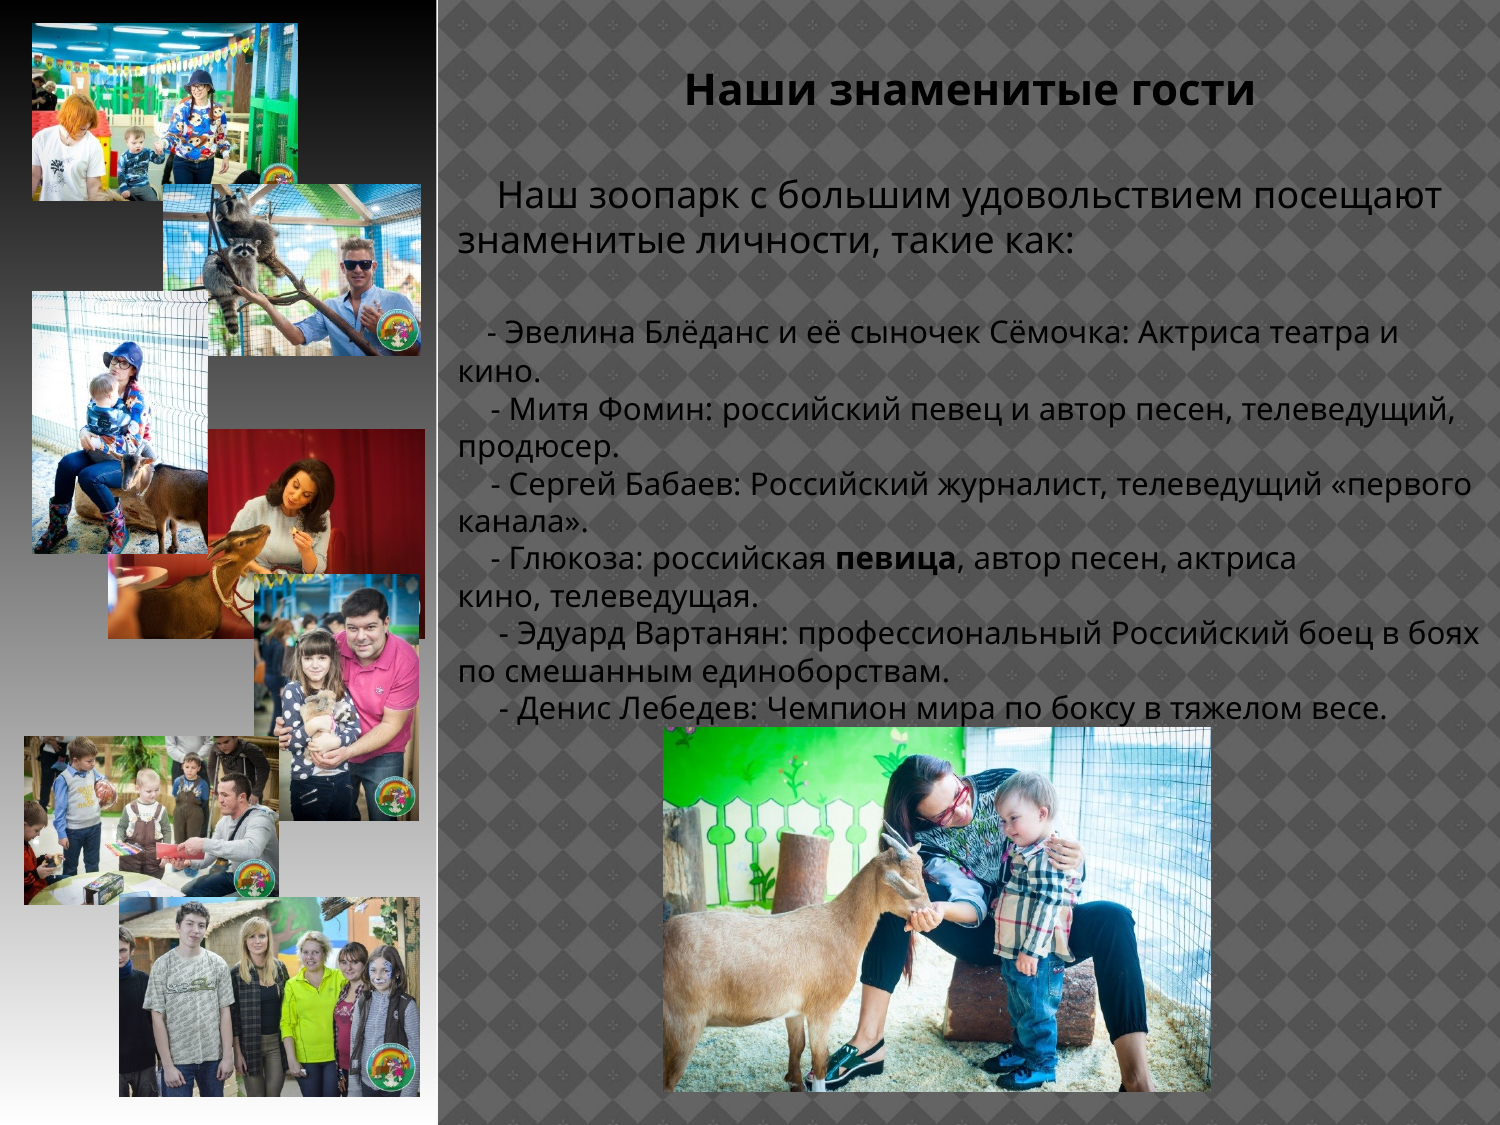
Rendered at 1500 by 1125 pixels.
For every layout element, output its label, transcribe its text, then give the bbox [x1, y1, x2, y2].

picture [24, 23, 425, 1098]
picture [35, 23, 98, 31]
picture [438, 0, 1500, 1125]
text_box Наши знаменитые гости [454, 24, 1487, 114]
text_box Наш зоопарк с большим удовольствием посещают знаменитые личности, такие как: - Эвелина Блёданс и её сыночек Сёмочка: Актриса театра и кино. - Митя Фомин: российский певец и автор песен, телеведущий, продюсер. - Сергей Бабаев: Российский журналист, телеведущий «первого канала». - Глюкоза: российская певица, автор песен, актриса кино, телеведущая. - Эдуард Вартанян: профессиональный Российский боец в боях по смешанным единоборствам. - Денис Лебедев: Чемпион мира по боксу в тяжелом весе. [442, 163, 1500, 814]
picture [67, 42, 105, 52]
